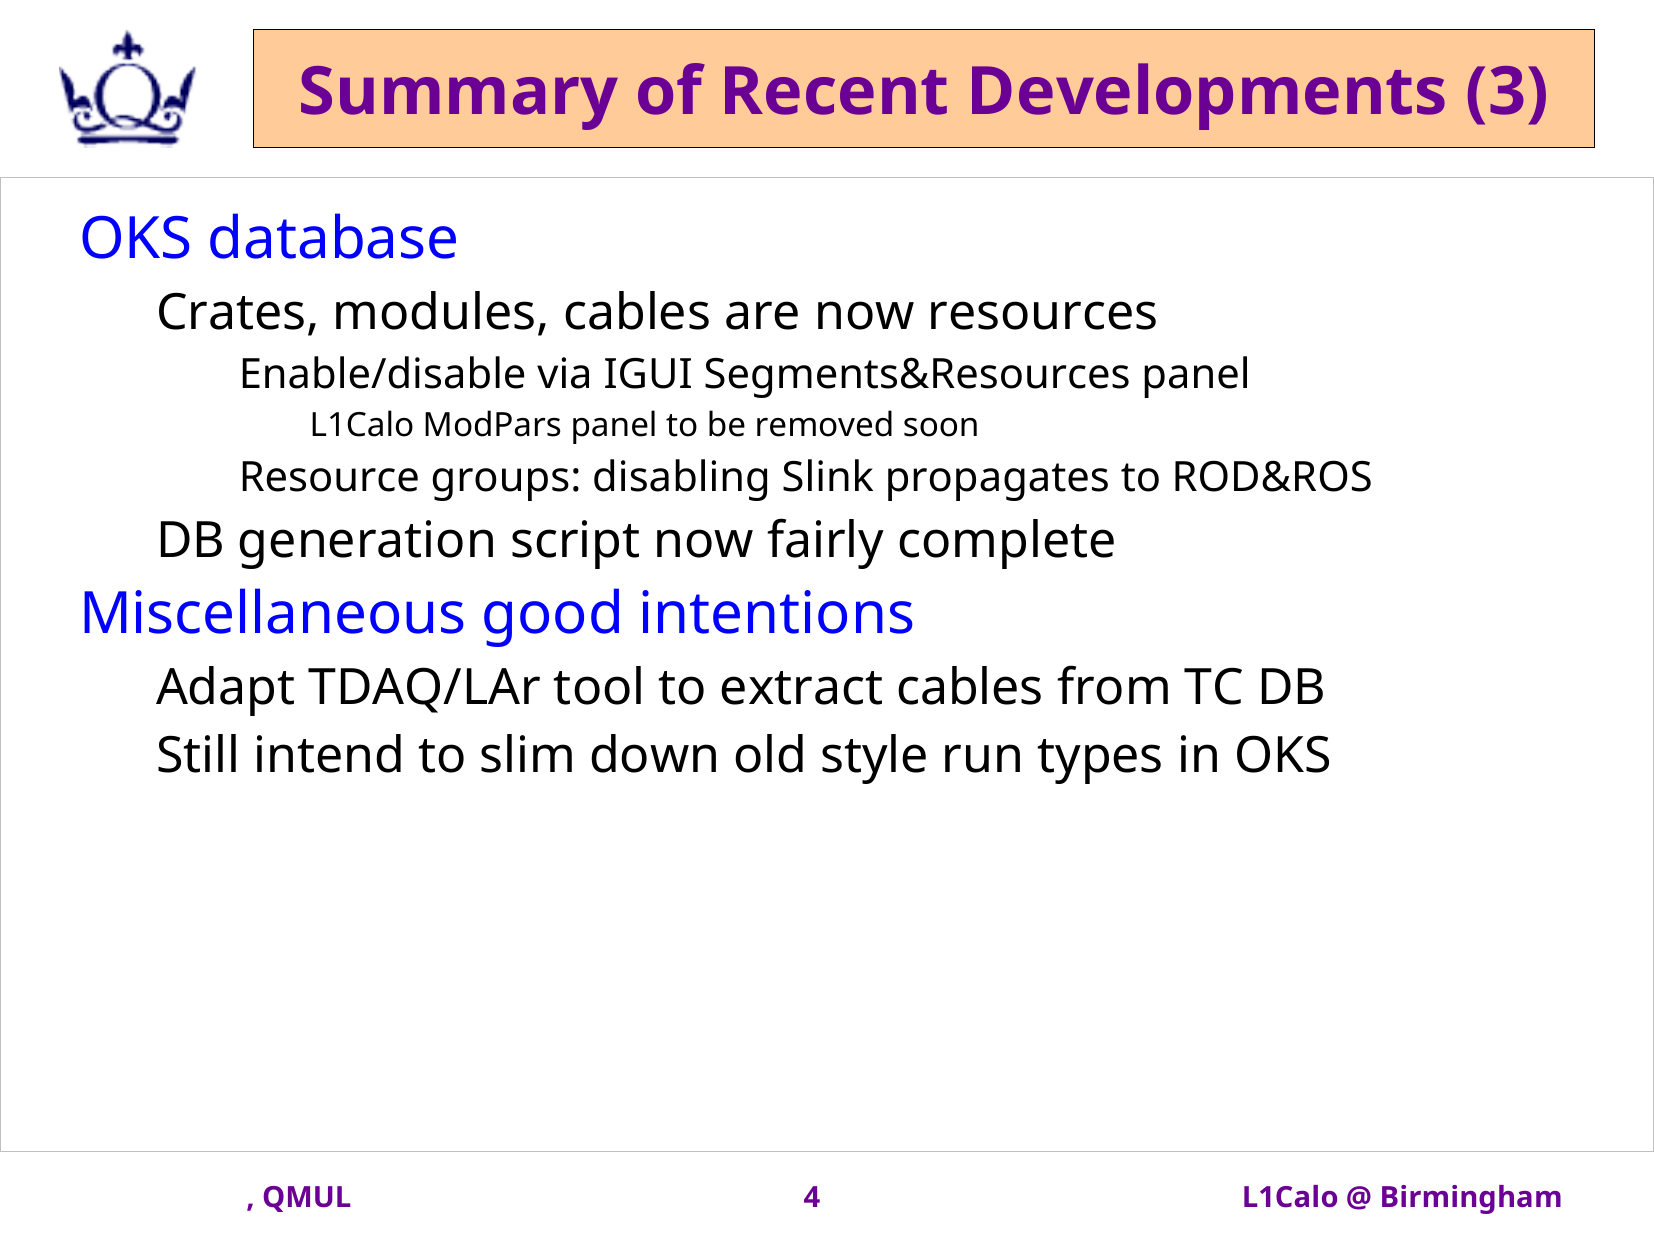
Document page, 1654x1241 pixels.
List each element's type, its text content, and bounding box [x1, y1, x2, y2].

title Summary of Recent Developments (3) [253, 29, 1595, 148]
list OKS database Crates, modules, cables are now resources Enable/disable via IGUI Segments&Resources panel L1Calo ModPars panel to be removed soon Resource groups: disabling Slink propagates to ROD&ROS DB generation script now fairly complete Miscellaneous good intentions Adapt TDAQ/LAr tool to extract cables from TC DB Still intend to slim down old style run types in OKS [61, 196, 1605, 1117]
picture [59, 29, 200, 148]
